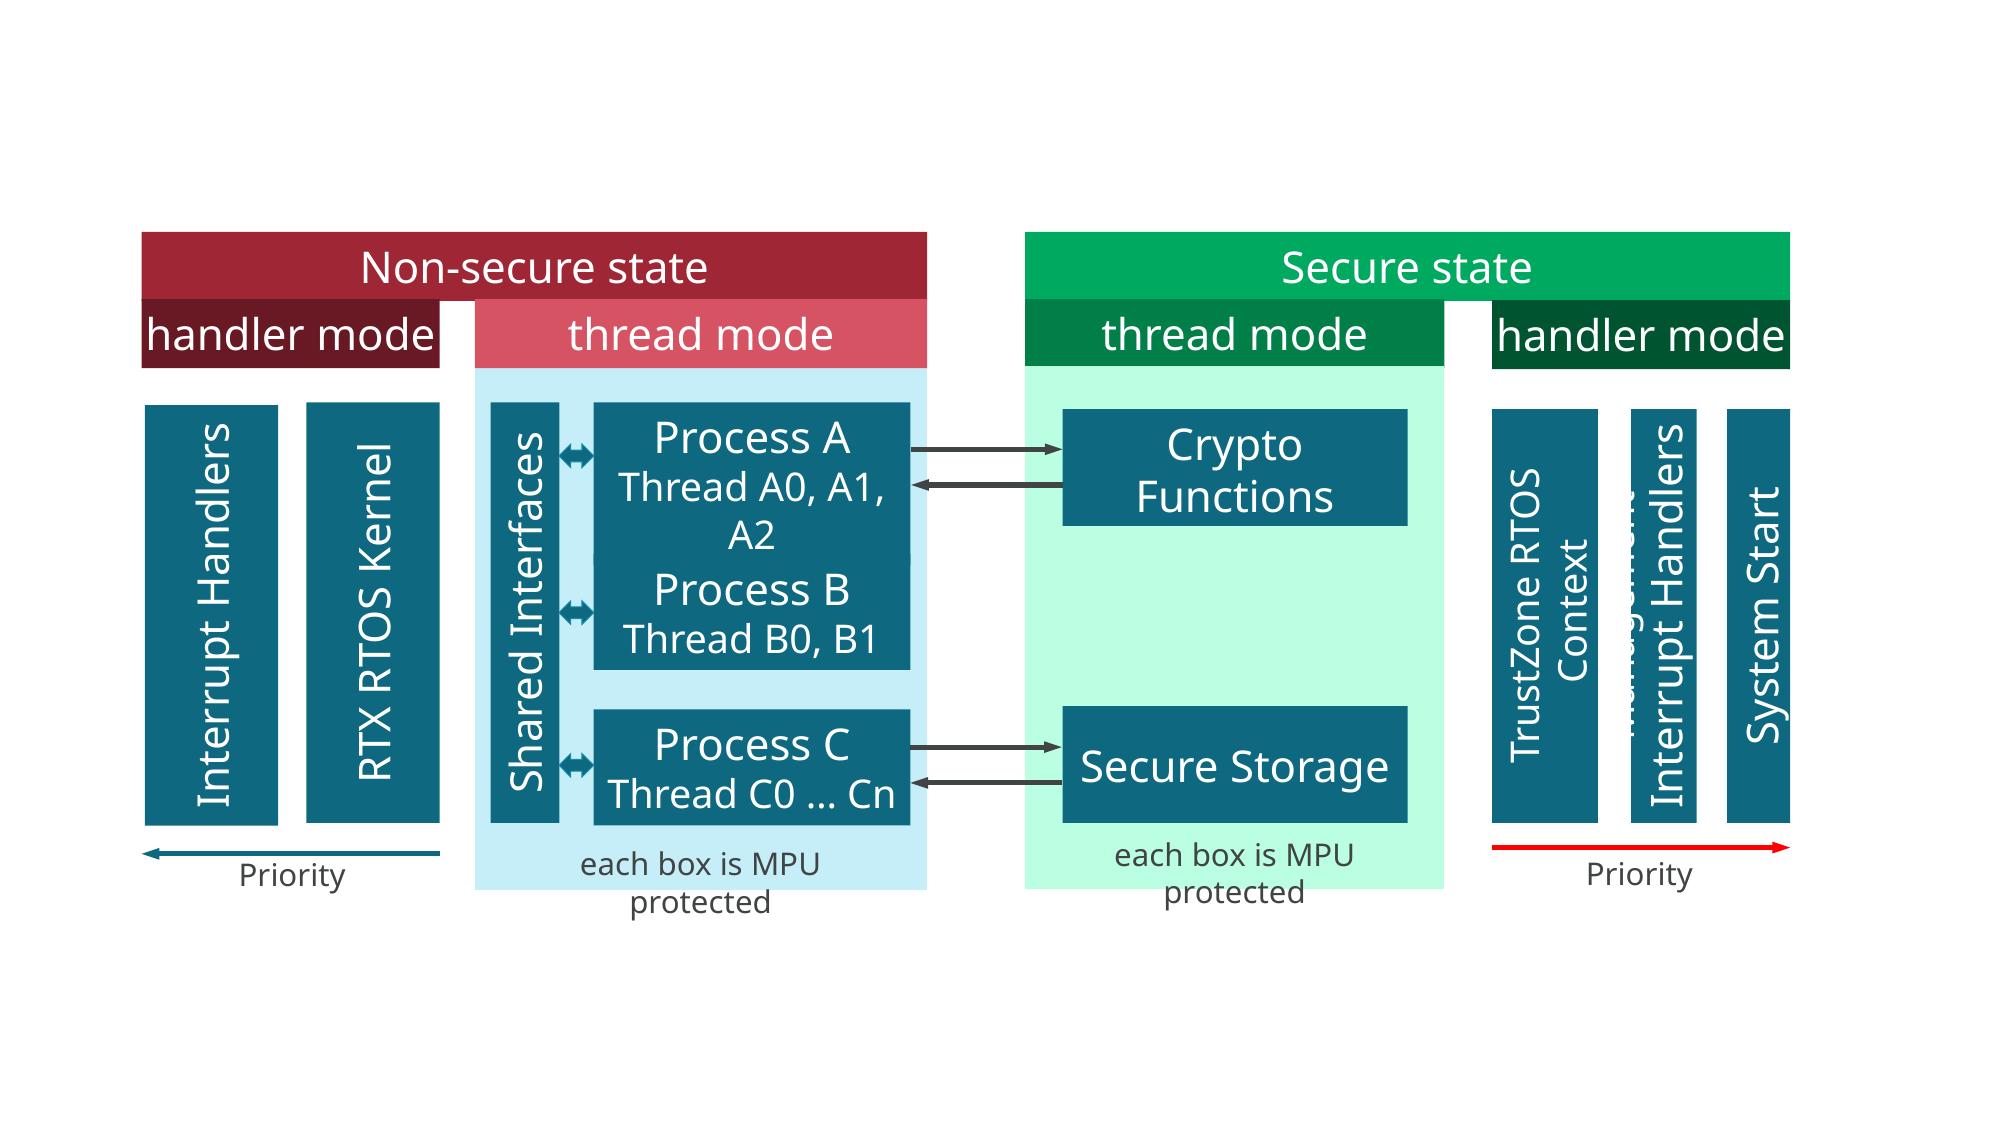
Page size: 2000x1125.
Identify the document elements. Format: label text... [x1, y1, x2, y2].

text_box [1303, 881, 1444, 889]
text_box thread mode [474, 299, 928, 369]
text_box Process B Thread B0, B1 [593, 553, 911, 670]
text_box Interrupt Handlers [1631, 409, 1697, 823]
text_box [911, 750, 927, 782]
text_box System Start [1727, 409, 1791, 823]
text_box Process C Thread C0 … Cn [593, 709, 911, 826]
text_box [1025, 366, 1444, 827]
text_box [1025, 450, 1062, 482]
text_box Process A Thread A0, A1, A2 [593, 402, 911, 519]
text_box [1025, 881, 1300, 889]
text_box handler mode [1492, 300, 1791, 370]
text_box handler mode [141, 299, 440, 369]
text_box RTX RTOS Kernel [306, 402, 440, 823]
text_box each box is MPU protected [490, 837, 911, 891]
text_box [1025, 748, 1062, 780]
text_box thread mode [1025, 299, 1445, 369]
text_box [475, 369, 927, 890]
text_box Crypto Functions [1062, 409, 1408, 526]
text_box Priority [1492, 846, 1787, 900]
text_box TrustZone RTOS Context Management [1492, 409, 1598, 823]
text_box Secure Storage [1062, 706, 1408, 823]
text_box Shared Interfaces [490, 402, 560, 823]
text_box Secure state [1025, 231, 1791, 301]
text_box [911, 452, 927, 484]
text_box Non-secure state [141, 231, 928, 301]
text_box Interrupt Handlers [144, 405, 279, 826]
text_box each box is MPU protected [1025, 827, 1445, 881]
text_box Priority [144, 848, 440, 902]
